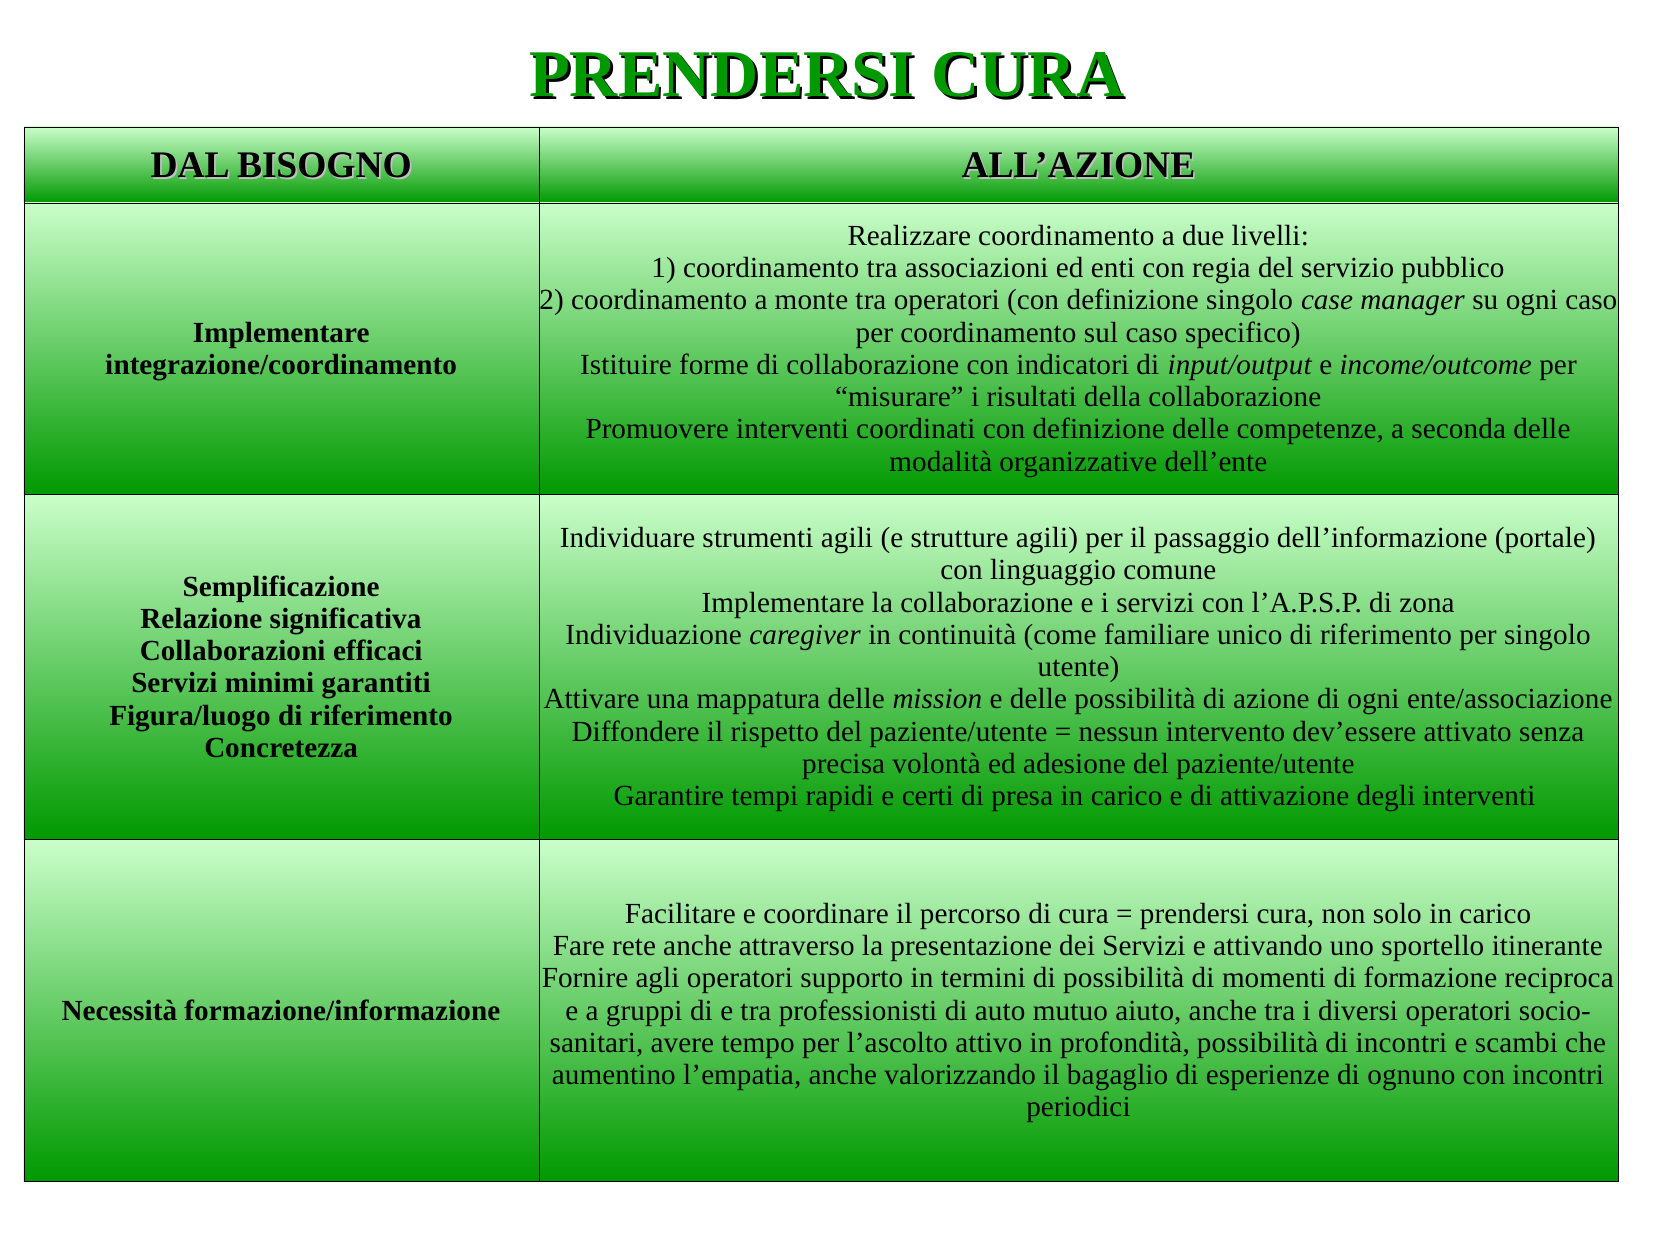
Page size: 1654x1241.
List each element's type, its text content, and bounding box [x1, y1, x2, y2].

table_header DAL BISOGNO [25, 128, 539, 203]
table_cell Necessità formazione/informazione [25, 840, 539, 1181]
table_cell Implementare integrazione/coordinamento [25, 204, 539, 494]
table_cell Individuare strumenti agili (e strutture agili) per il passaggio dell’informazione (portale) con linguaggio comune Implementare la collaborazione e i servizi con l’A.P.S.P. di zona Individuazione caregiver in continuità (come familiare unico di riferimento per singolo utente) Attivare una mappatura delle mission e delle possibilità di azione di ogni ente/associazione Diffondere il rispetto del paziente/utente = nessun intervento dev’essere attivato senza precisa volontà ed adesione del paziente/utente Garantire tempi rapidi e certi di presa in carico e di attivazione degli interventi [540, 495, 1618, 839]
table_header ALL’AZIONE [540, 128, 1618, 203]
table_cell Semplificazione Relazione significativa Collaborazioni efficaci Servizi minimi garantiti Figura/luogo di riferimento Concretezza [25, 495, 539, 839]
table_cell Realizzare coordinamento a due livelli: 1) coordinamento tra associazioni ed enti con regia del servizio pubblico 2) coordinamento a monte tra operatori (con definizione singolo case manager su ogni caso per coordinamento sul caso specifico) Istituire forme di collaborazione con indicatori di input/output e income/outcome per “misurare” i risultati della collaborazione Promuovere interventi coordinati con definizione delle competenze, a seconda delle modalità organizzative dell’ente [540, 204, 1618, 494]
title PRENDERSI CURA [82, 0, 1571, 127]
table_cell Facilitare e coordinare il percorso di cura = prendersi cura, non solo in carico Fare rete anche attraverso la presentazione dei Servizi e attivando uno sportello itinerante Fornire agli operatori supporto in termini di possibilità di momenti di formazione reciproca e a gruppi di e tra professionisti di auto mutuo aiuto, anche tra i diversi operatori socio-sanitari, avere tempo per l’ascolto attivo in profondità, possibilità di incontri e scambi che aumentino l’empatia, anche valorizzando il bagaglio di esperienze di ognuno con incontri periodici [540, 840, 1618, 1181]
